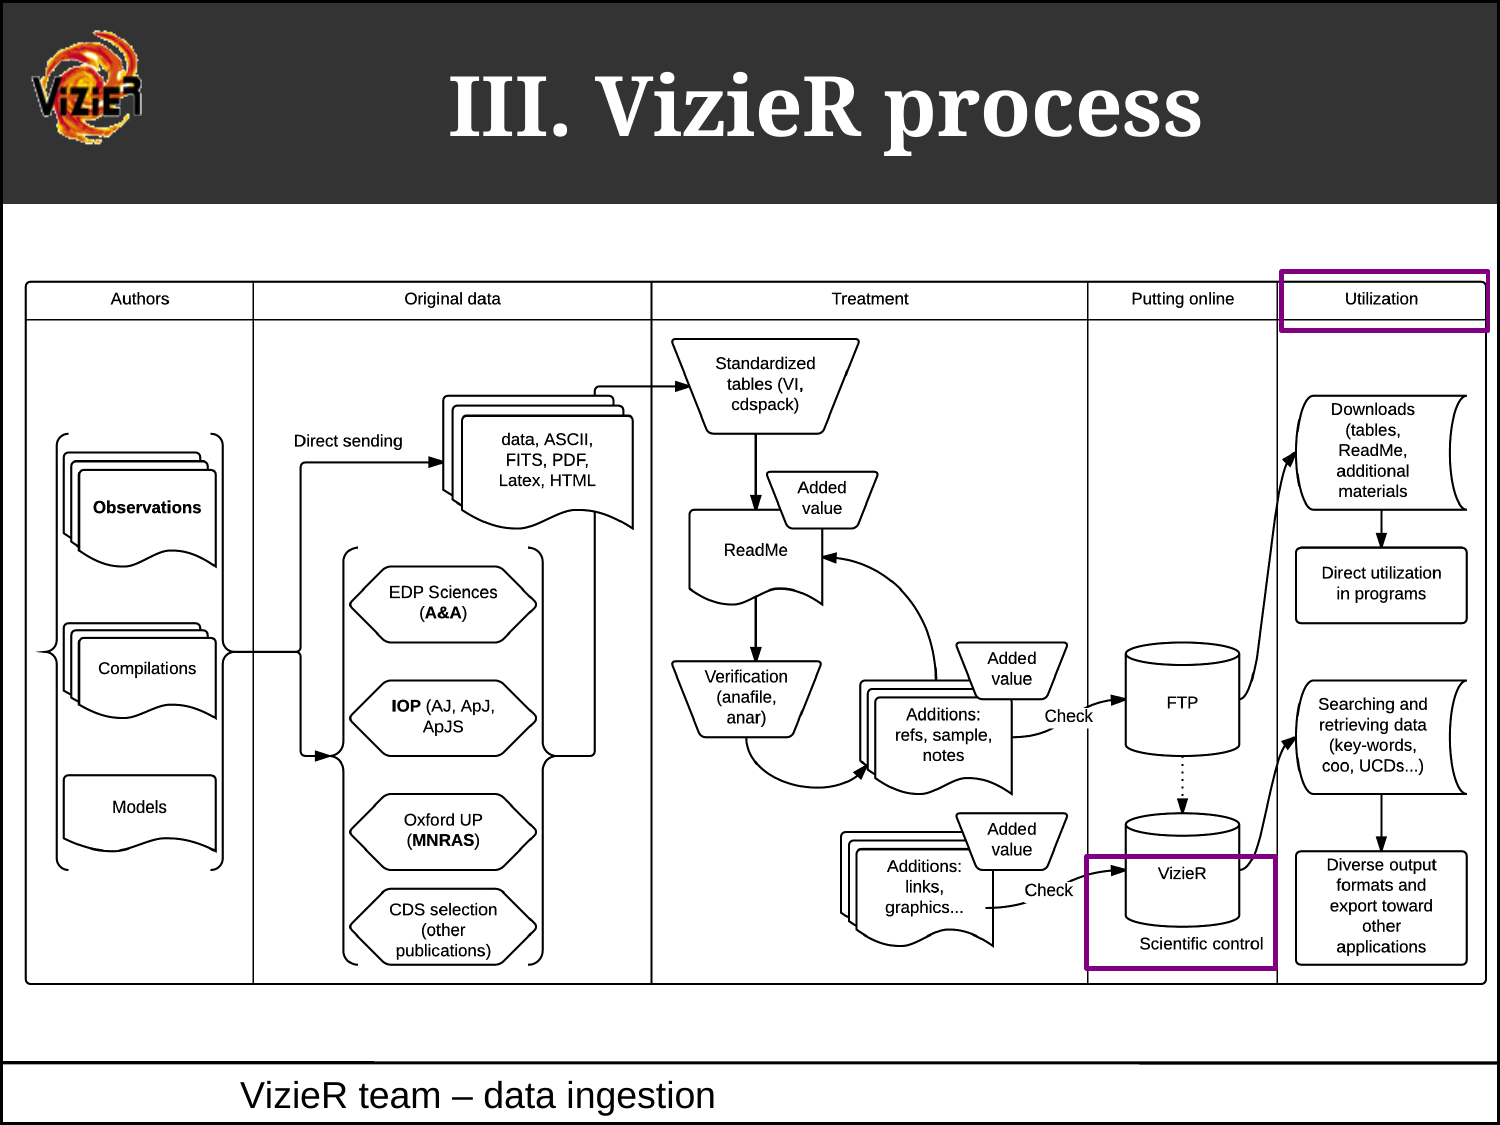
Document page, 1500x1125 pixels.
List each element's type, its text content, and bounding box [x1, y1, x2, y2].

picture [0, 244, 1500, 1022]
picture [29, 29, 148, 148]
list [35, 1022, 1447, 1110]
title III. VizieR process [206, 29, 1447, 178]
